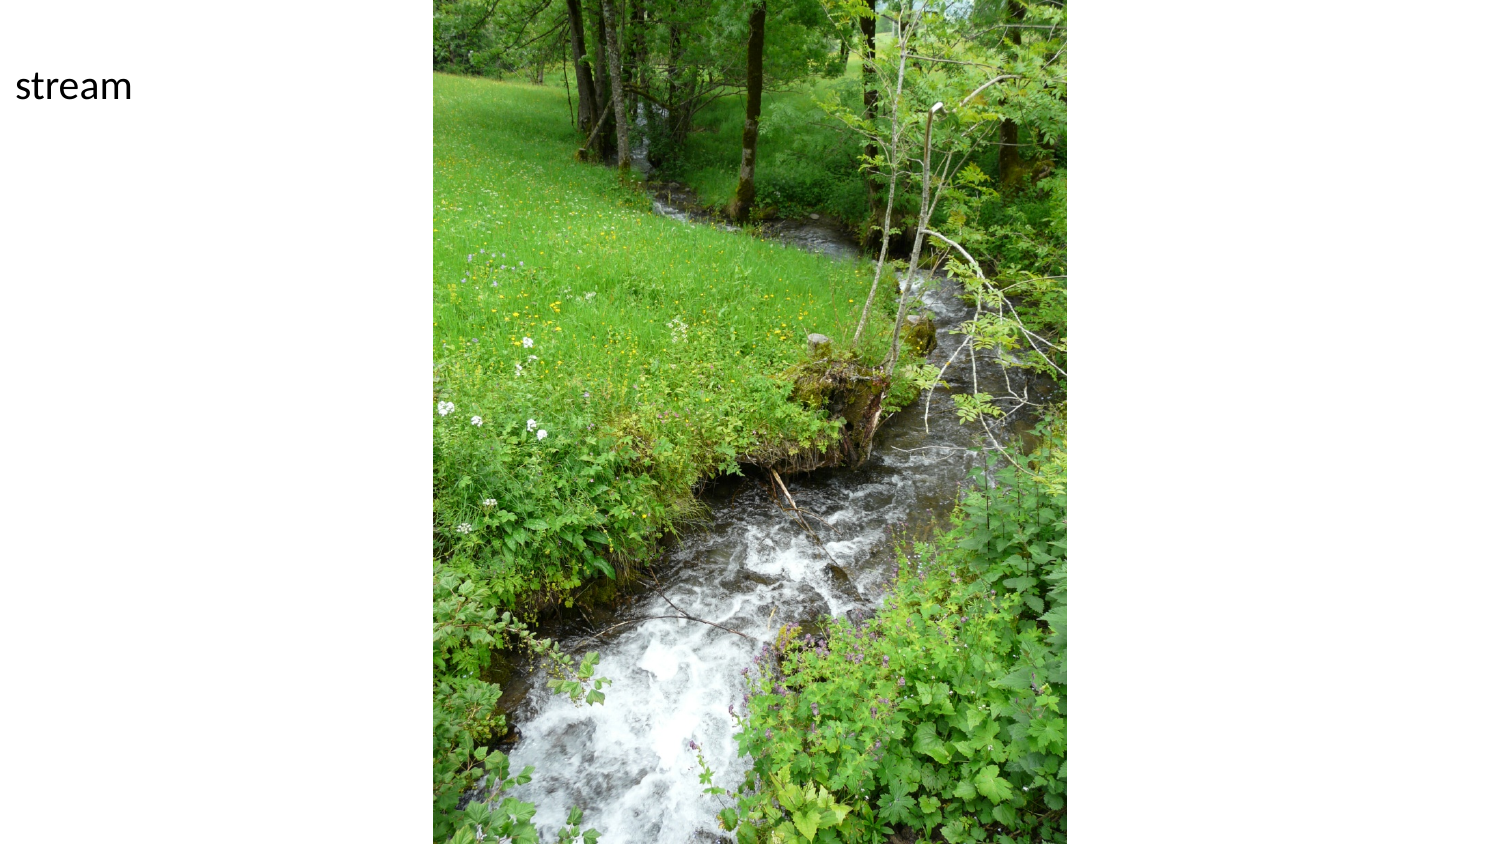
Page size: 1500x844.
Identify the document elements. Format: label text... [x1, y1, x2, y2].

picture [433, 0, 1067, 844]
text_box stream [0, 0, 433, 469]
